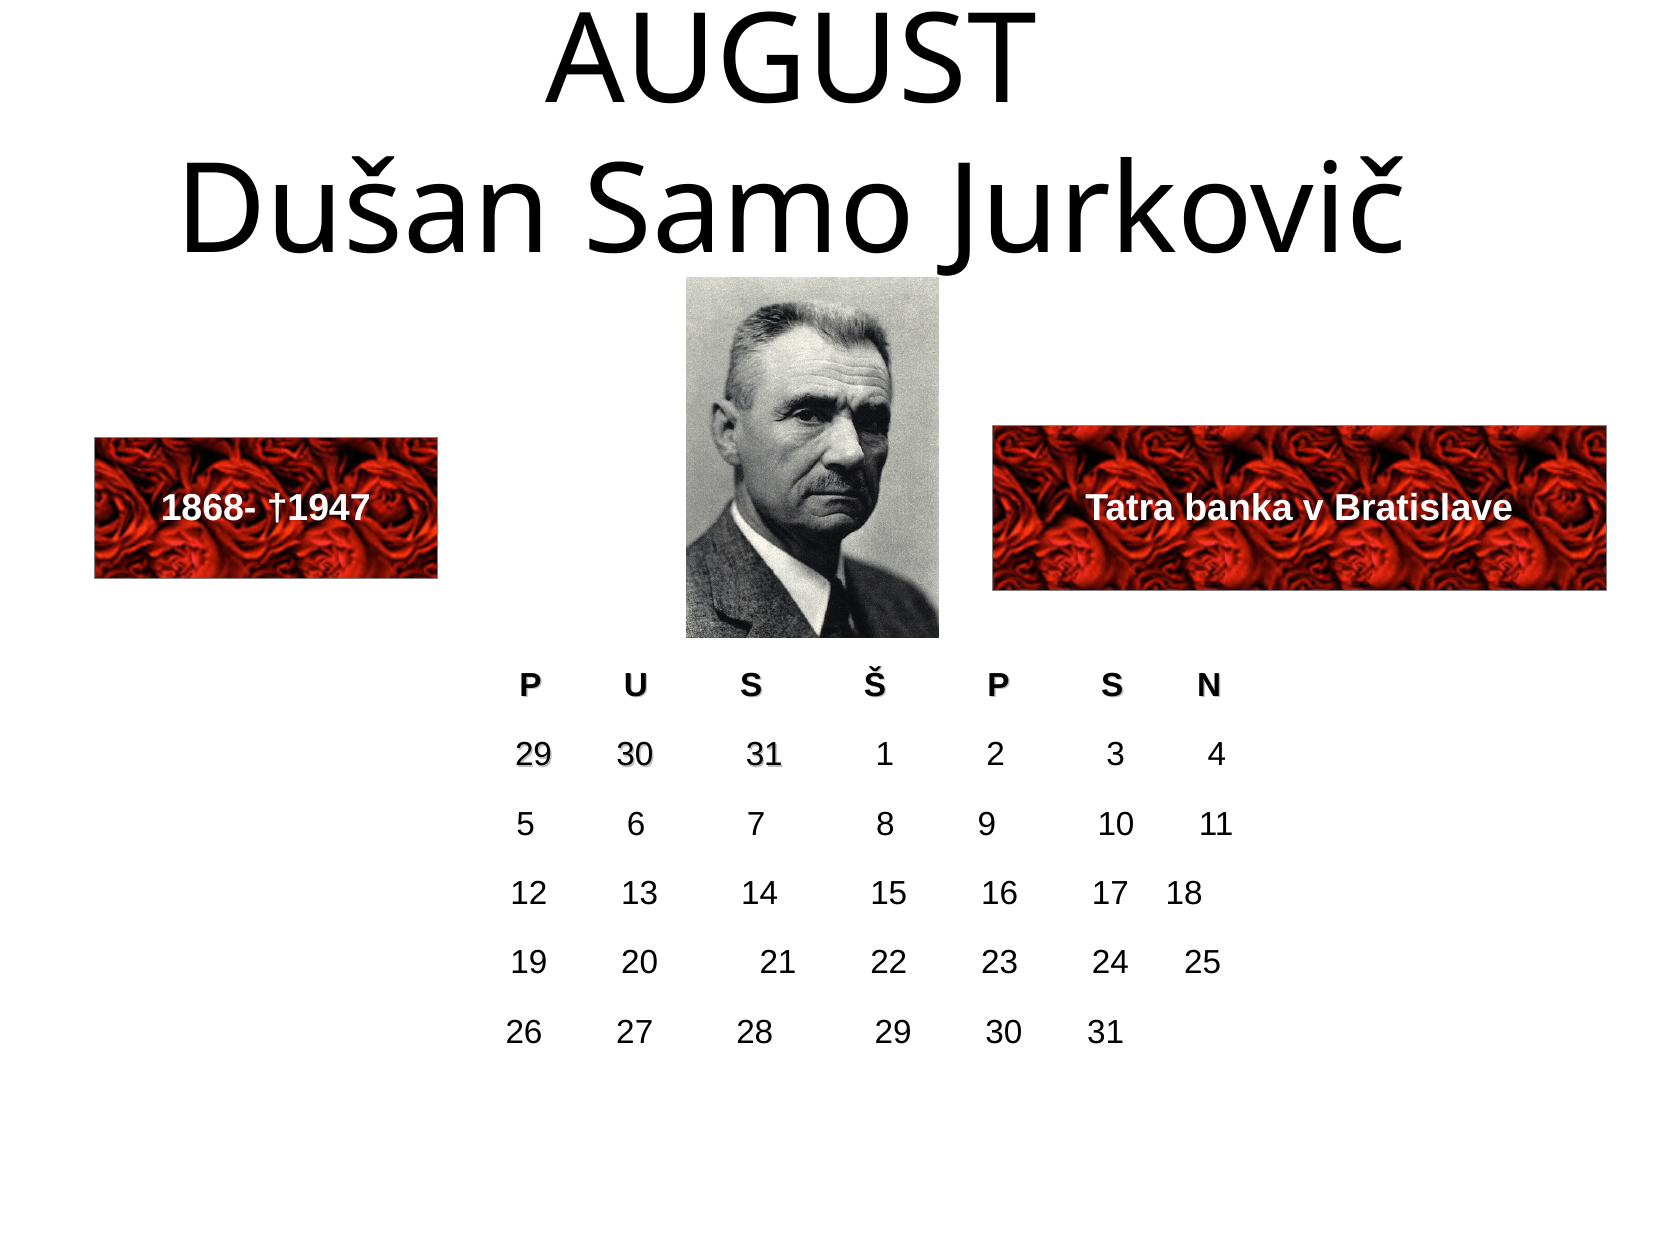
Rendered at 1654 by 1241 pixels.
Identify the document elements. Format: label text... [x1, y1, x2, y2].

text_box Tatra banka v Bratislave [992, 425, 1607, 591]
picture [686, 277, 939, 638]
text_box 1868- †1947 [94, 437, 438, 579]
title AUGUST Dušan Samo Jurkovič [171, 0, 1412, 278]
subtitle P U S Š P S N 29 30 31 1 2 3 4 5 6 7 8 9 10 11 12 13 14 15 16 17 18 19 20 21 22 23 24 25 26 27 28 29 30 31 [206, 663, 1501, 1123]
